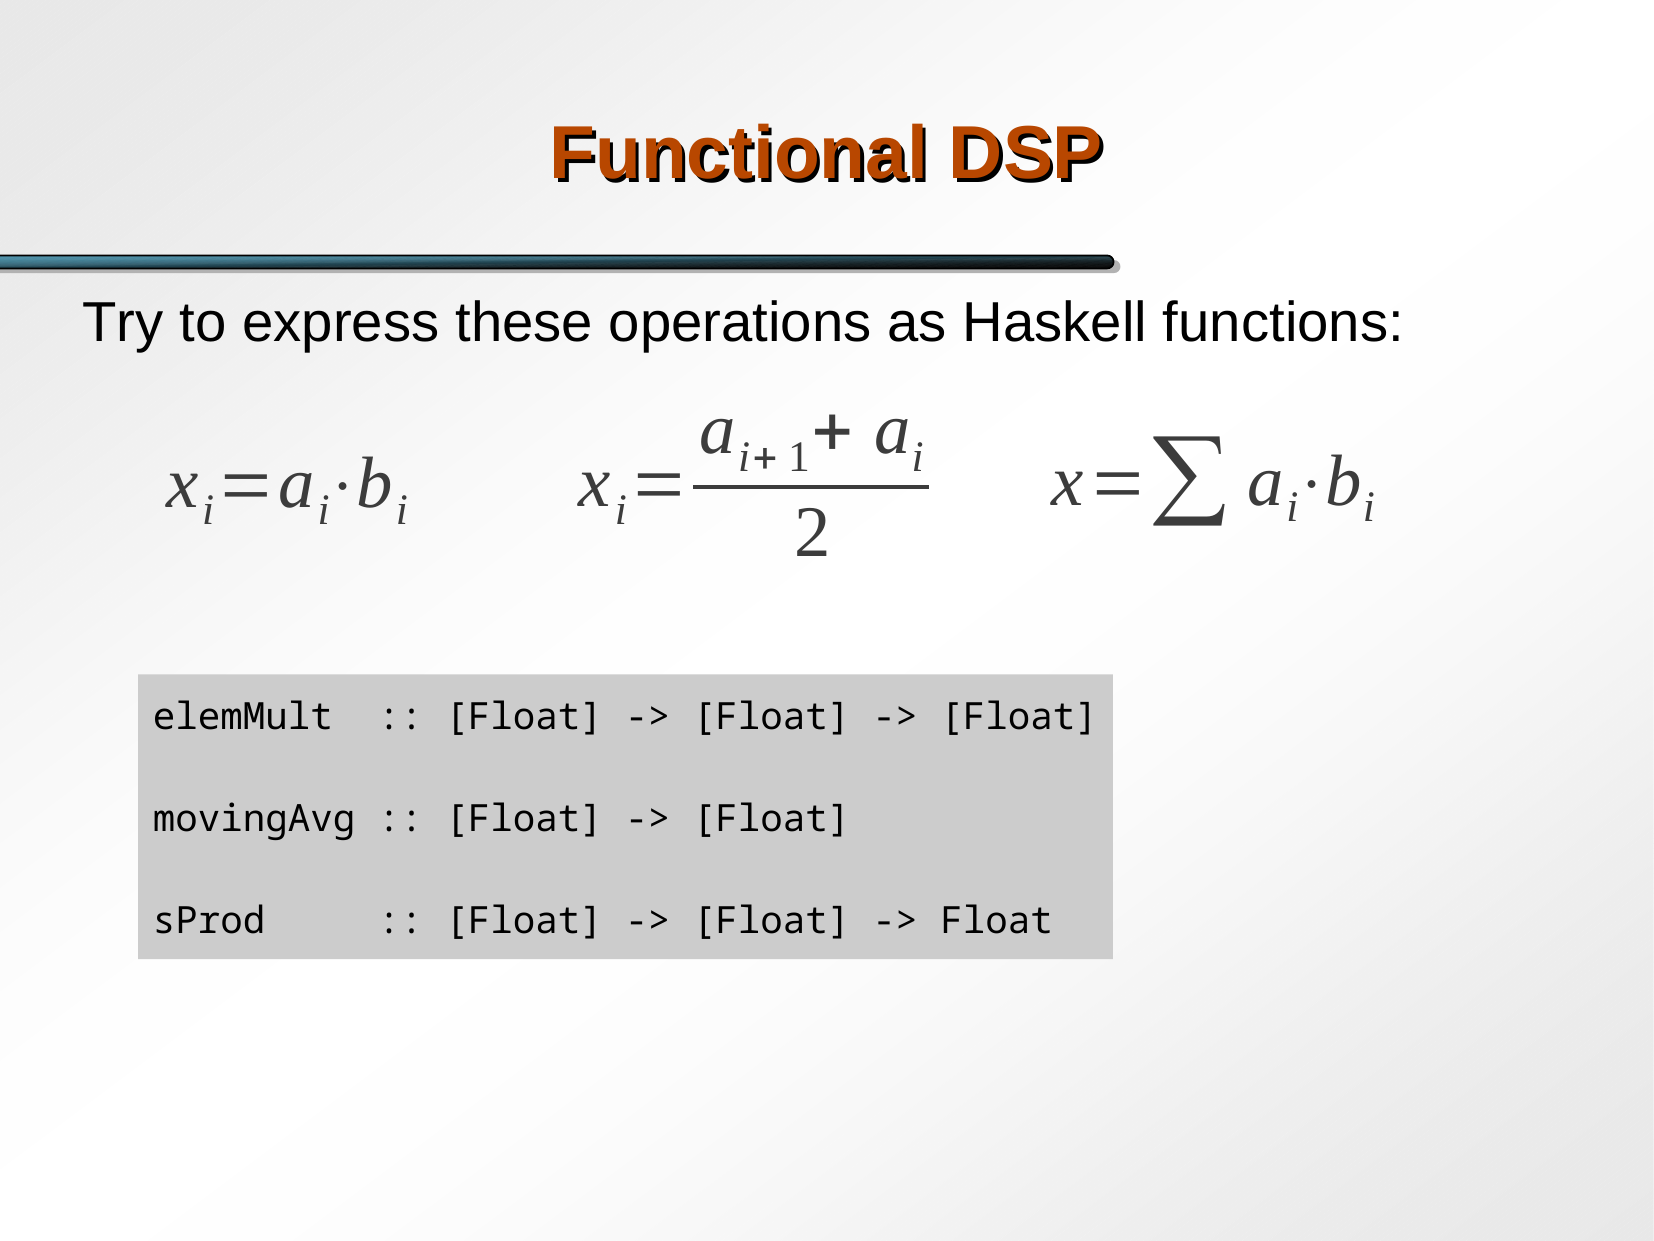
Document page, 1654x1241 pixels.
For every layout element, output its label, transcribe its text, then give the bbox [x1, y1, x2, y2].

chart [566, 389, 939, 573]
title Functional DSP [82, 49, 1571, 257]
chart [1039, 430, 1382, 532]
chart [153, 442, 414, 535]
list Try to express these operations as Haskell functions: [82, 290, 1571, 1109]
text_box elemMult :: [Float] -> [Float] -> [Float] movingAvg :: [Float] -> [Float] sProd :: [Float] -> [Float] -> Float [138, 674, 1113, 960]
